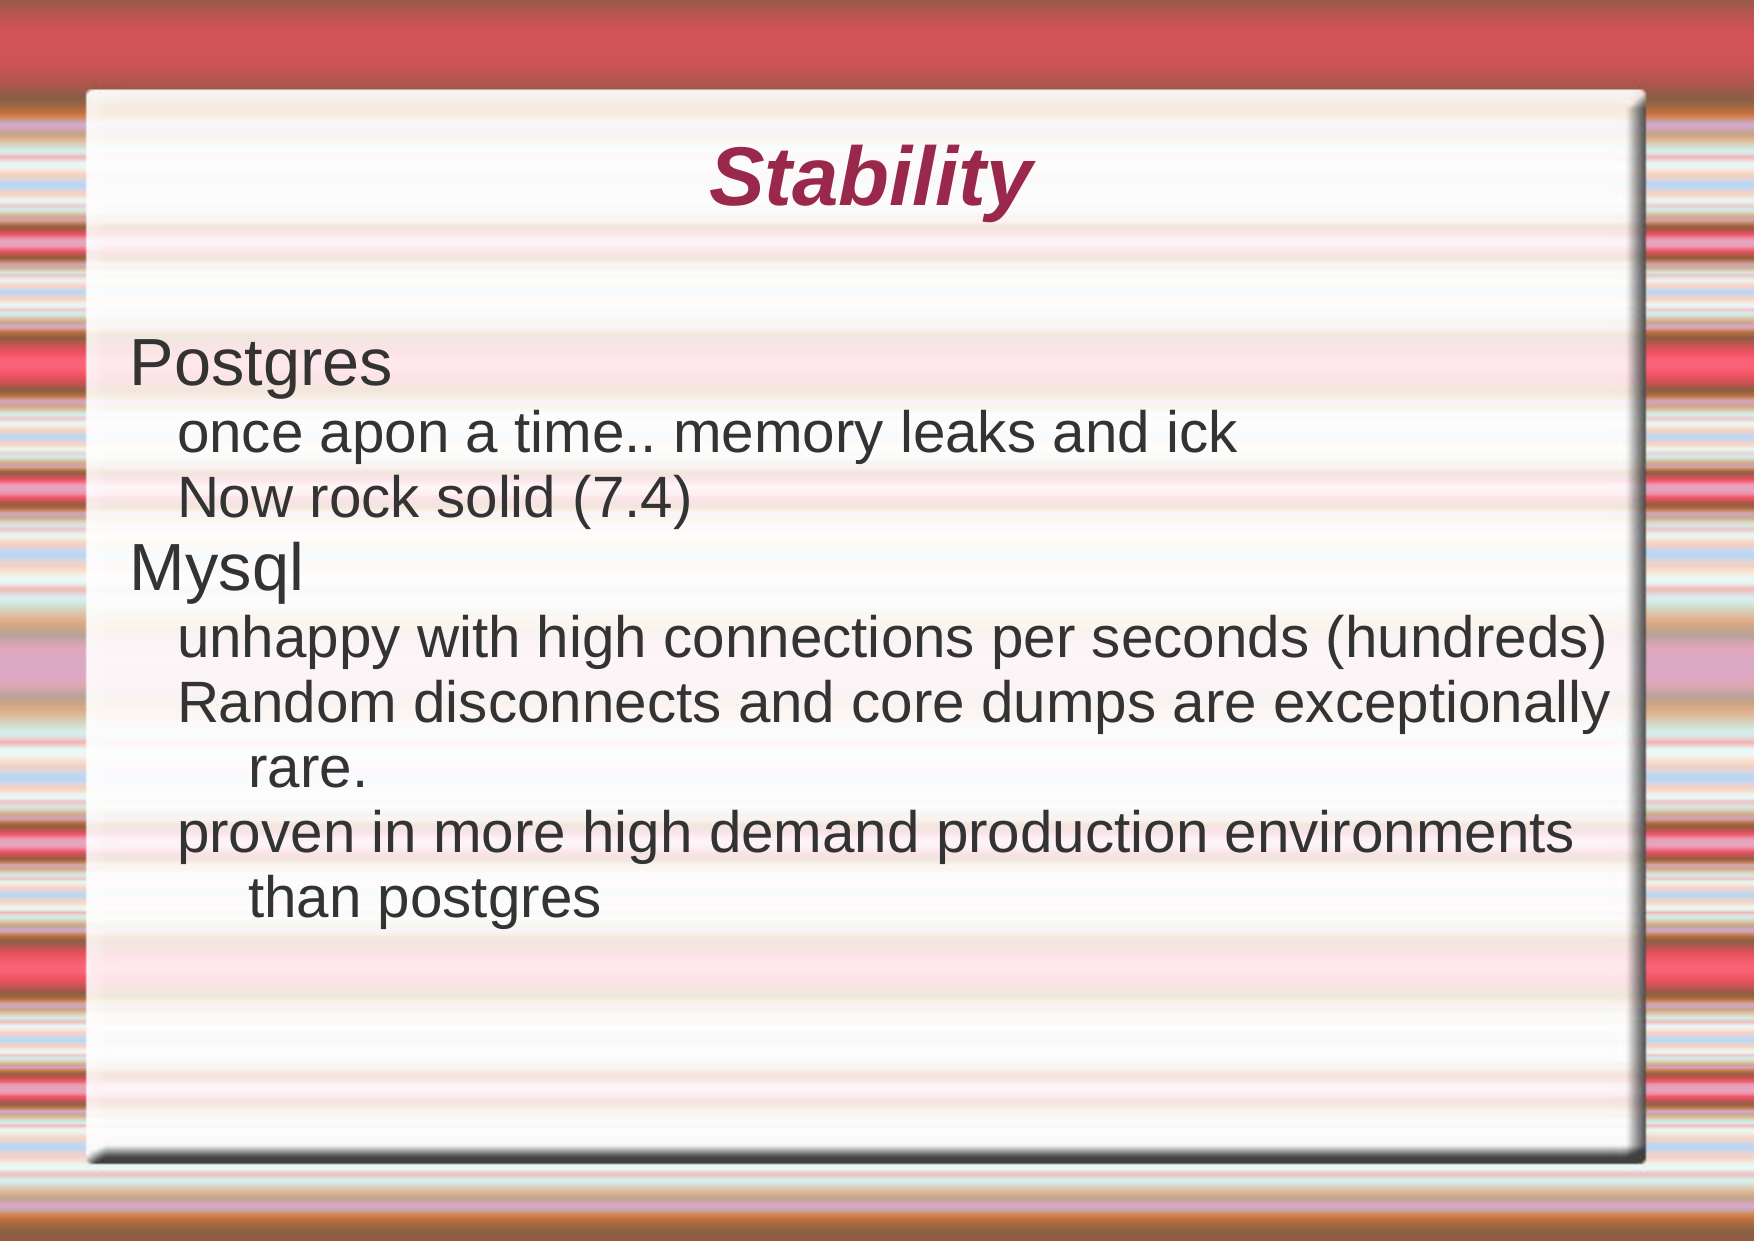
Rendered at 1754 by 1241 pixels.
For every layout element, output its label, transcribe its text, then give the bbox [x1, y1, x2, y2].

title Stability [118, 88, 1625, 266]
picture [0, 0, 1754, 1241]
list Postgres once apon a time.. memory leaks and ick Now rock solid (7.4) Mysql unhappy with high connections per seconds (hundreds) Random disconnects and core dumps are exceptionally rare. proven in more high demand production environments than postgres [118, 324, 1625, 1034]
